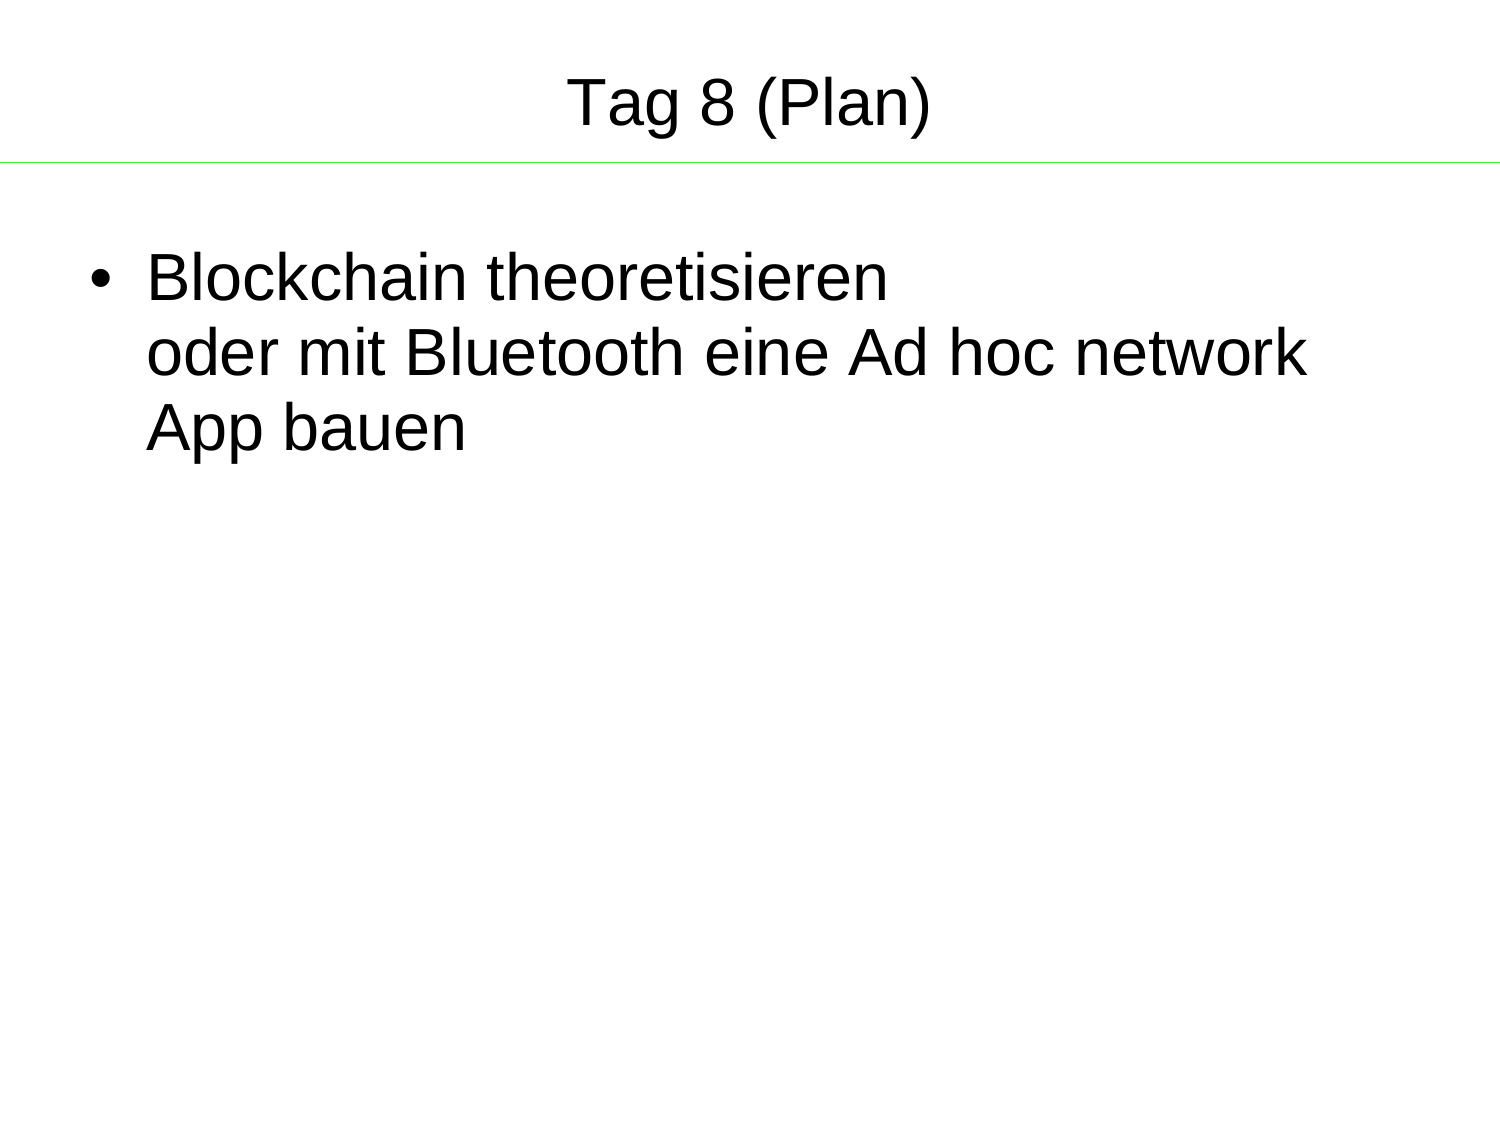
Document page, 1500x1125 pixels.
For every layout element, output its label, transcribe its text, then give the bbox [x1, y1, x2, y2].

title Tag 8 (Plan) [75, 49, 1426, 155]
list Blockchain theoretisieren oder mit Bluetooth eine Ad hoc network App bauen [75, 232, 1426, 1071]
